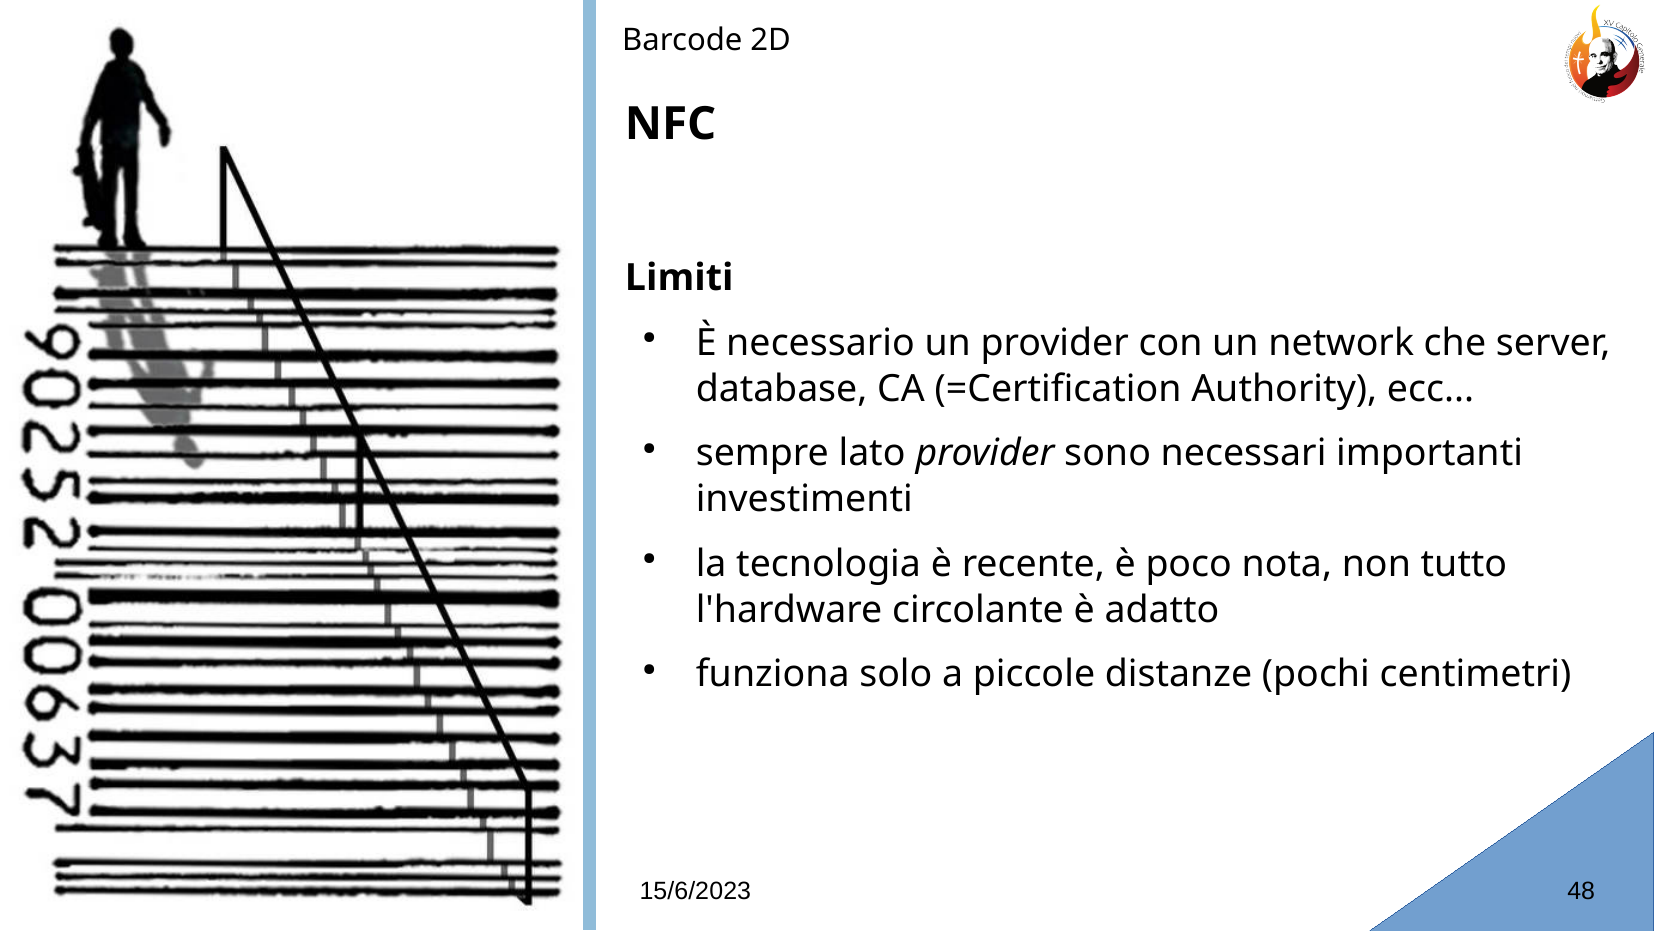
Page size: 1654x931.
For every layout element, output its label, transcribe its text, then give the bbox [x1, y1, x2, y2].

text_box Barcode 2D [607, 9, 1340, 63]
title NFC [624, 94, 1621, 208]
picture [0, 0, 583, 931]
list Limiti È necessario un provider con un network che server, database, CA (=Certification Authority), ecc... sempre lato provider sono necessari importanti investimenti la tecnologia è recente, è poco nota, non tutto l'hardware circolante è adatto funziona solo a piccole distanze (pochi centimetri) [624, 253, 1621, 771]
picture [1563, 4, 1646, 103]
